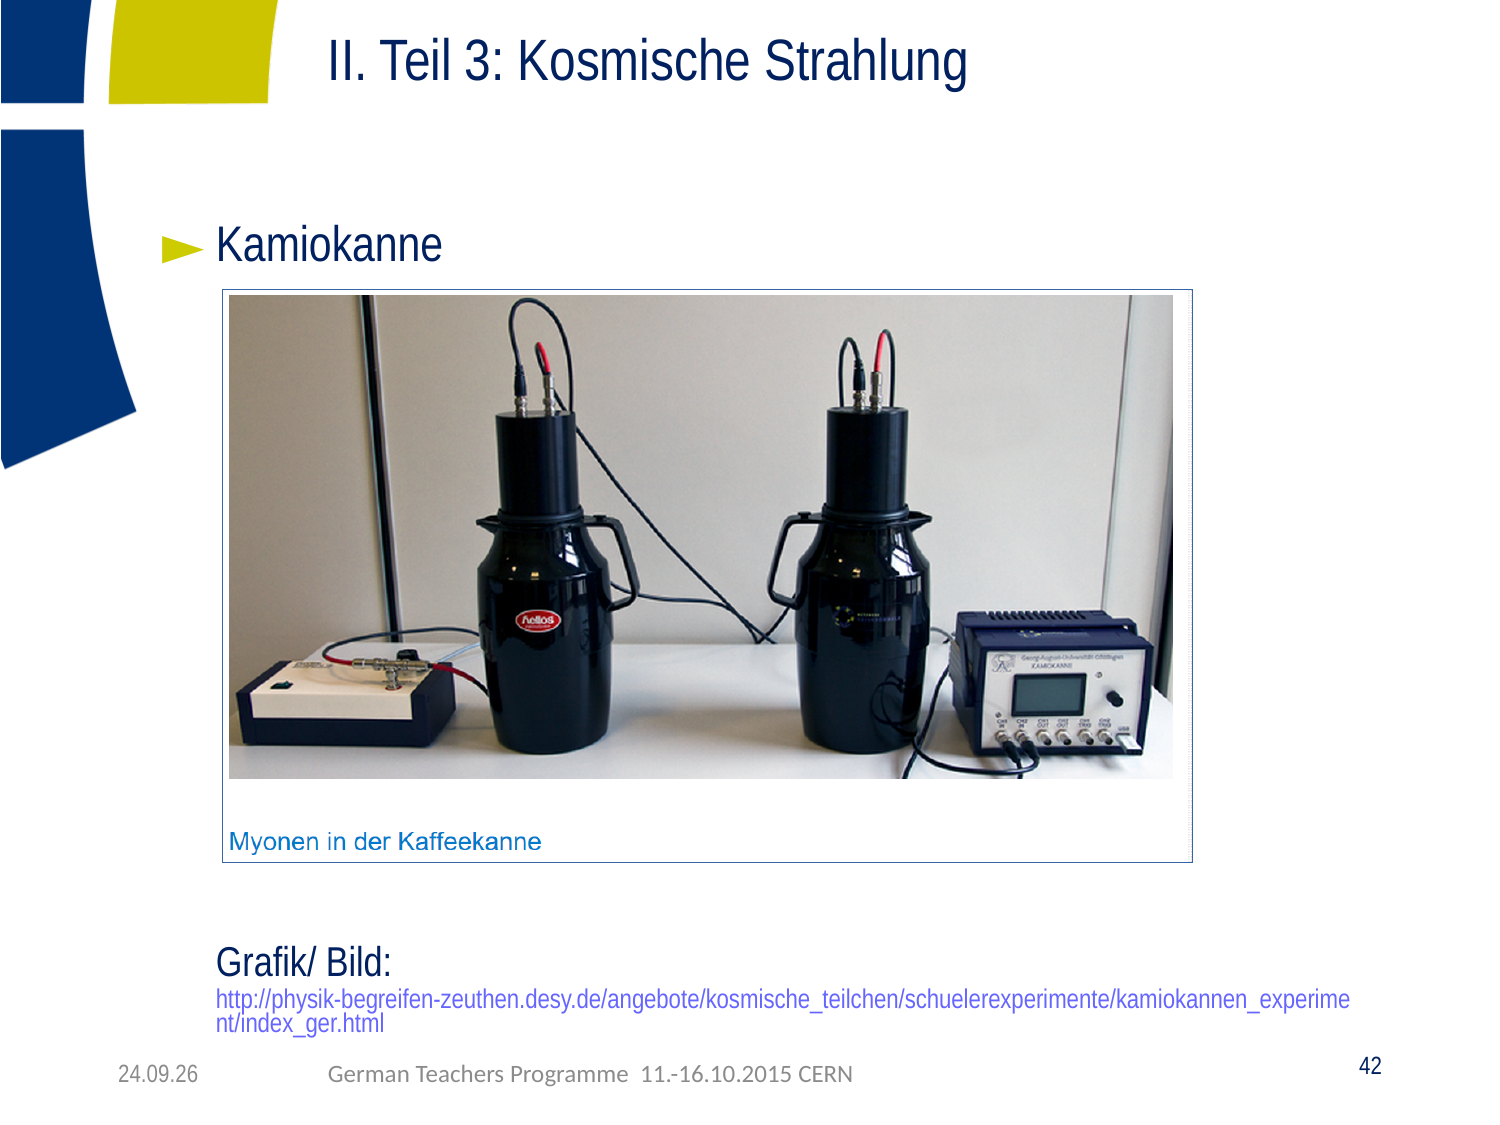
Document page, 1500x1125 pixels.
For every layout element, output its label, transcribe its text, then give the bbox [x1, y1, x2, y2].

list Kamiokanne Grafik/ Bild:http://physik-begreifen-zeuthen.desy.de/angebote/kosmische_teilchen/schuelerexperimente/kamiokannen_experiment/index_ger.html [129, 125, 1367, 815]
footer German Teachers Programme 11.-16.10.2015 CERN [312, 1042, 987, 1103]
picture [0, 0, 1500, 1125]
slide_number <Foliennummer> [1059, 1042, 1397, 1103]
title II. Teil 3: Kosmische Strahlung [312, 0, 1400, 114]
slide_number 14.10.15 [103, 1042, 290, 1103]
